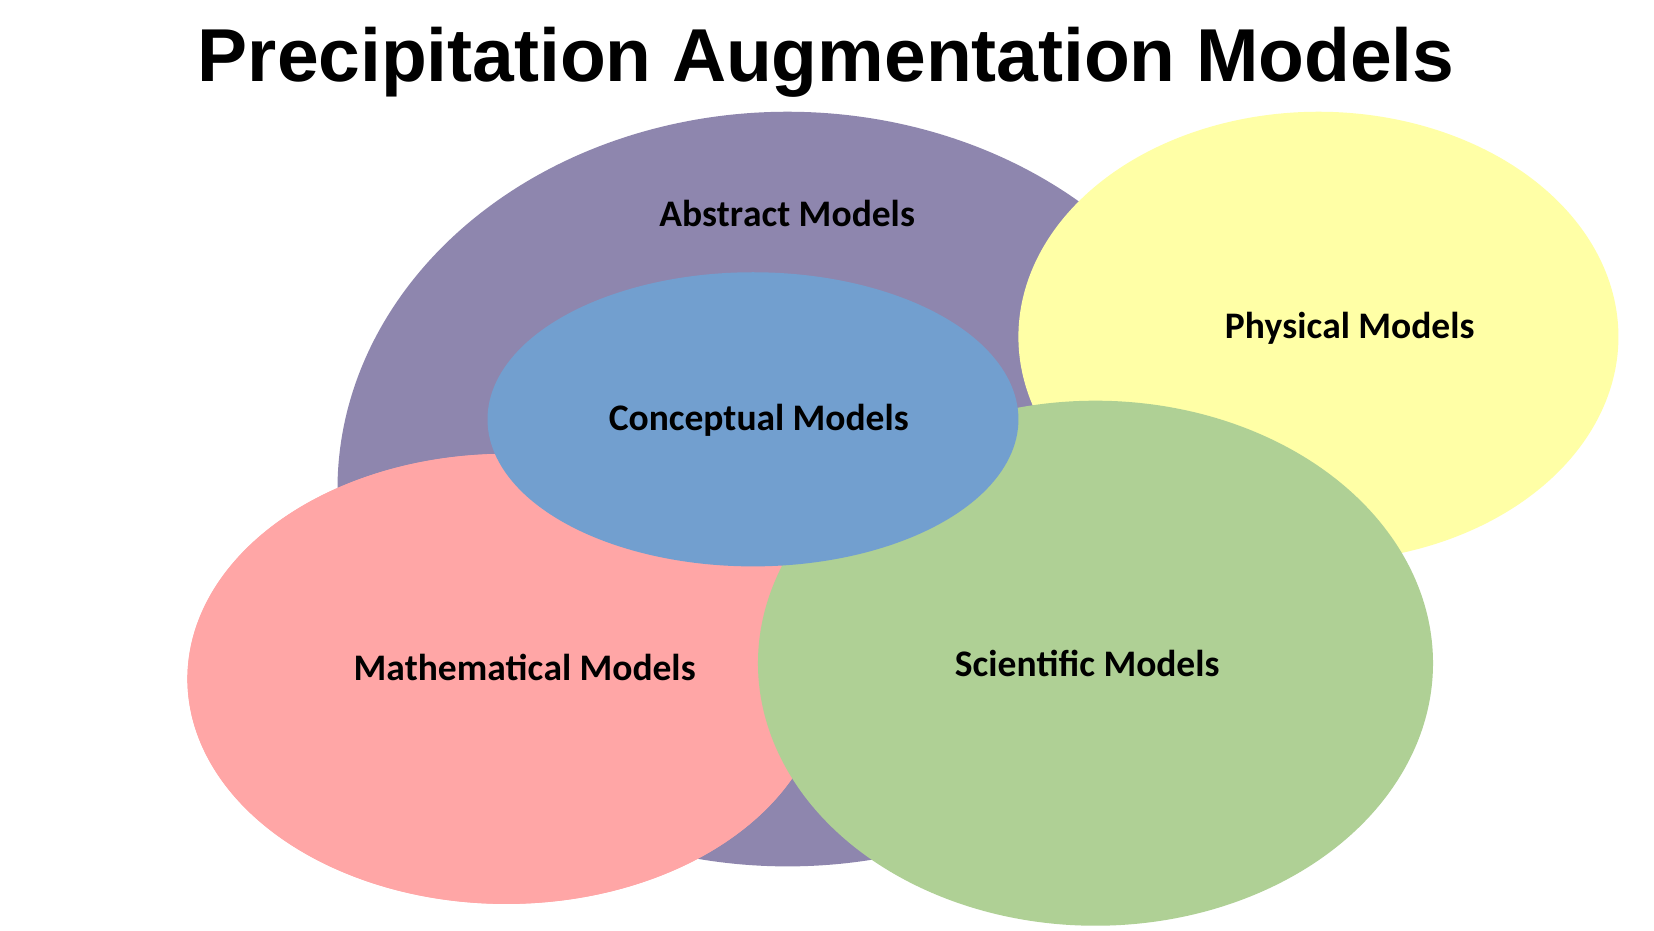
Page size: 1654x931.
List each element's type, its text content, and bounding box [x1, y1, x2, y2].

text_box Mathematical Models [262, 641, 759, 690]
text_box Conceptual Models [571, 391, 947, 440]
text_box Abstract Models [525, 187, 1051, 236]
text_box Physical Models [1162, 300, 1538, 349]
text_box [187, 112, 1619, 926]
title Precipitation Augmentation Models [0, 2, 1654, 112]
text_box Scientific Models [900, 637, 1276, 686]
